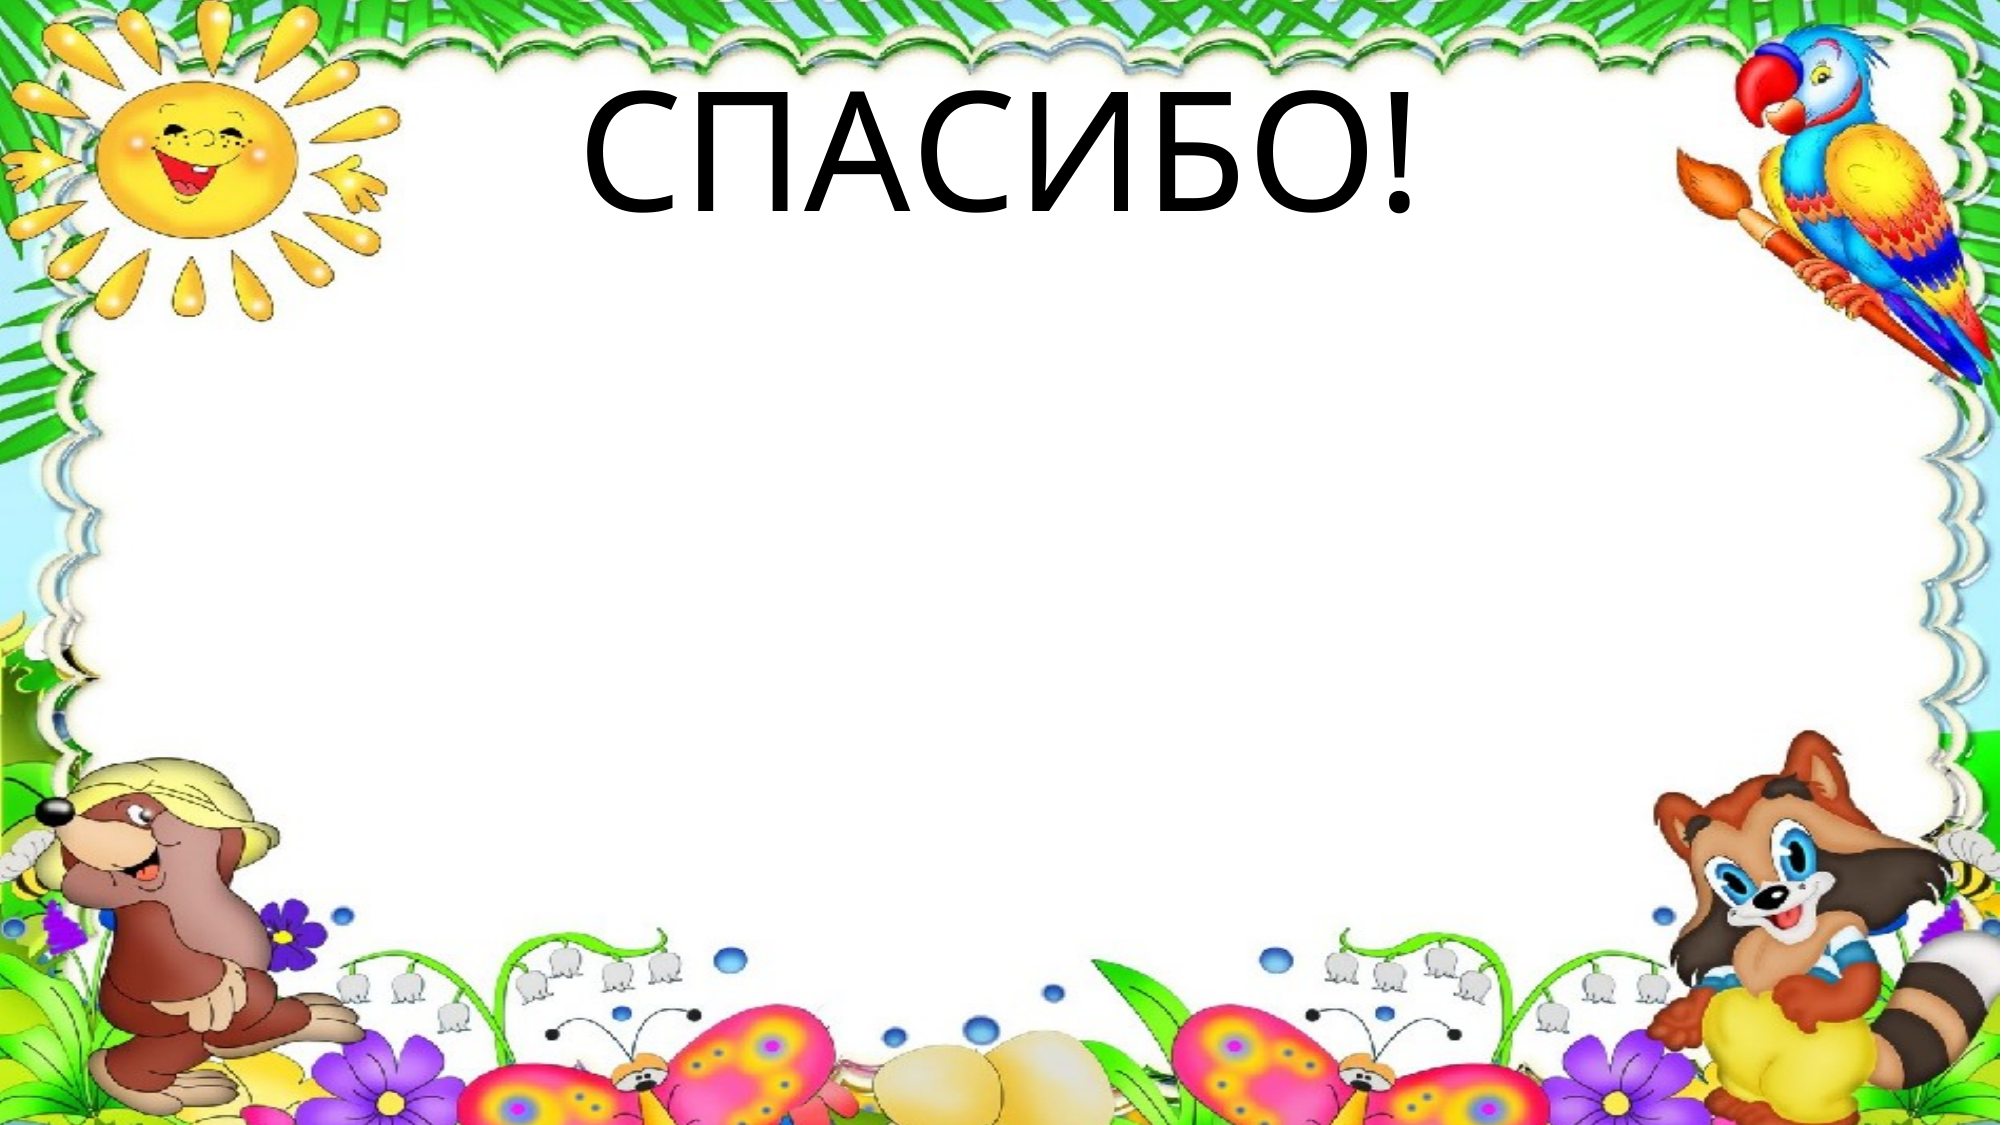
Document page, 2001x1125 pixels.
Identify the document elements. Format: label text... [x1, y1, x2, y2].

picture [0, 0, 2000, 1125]
title СПАСИБО! [137, 59, 1863, 910]
